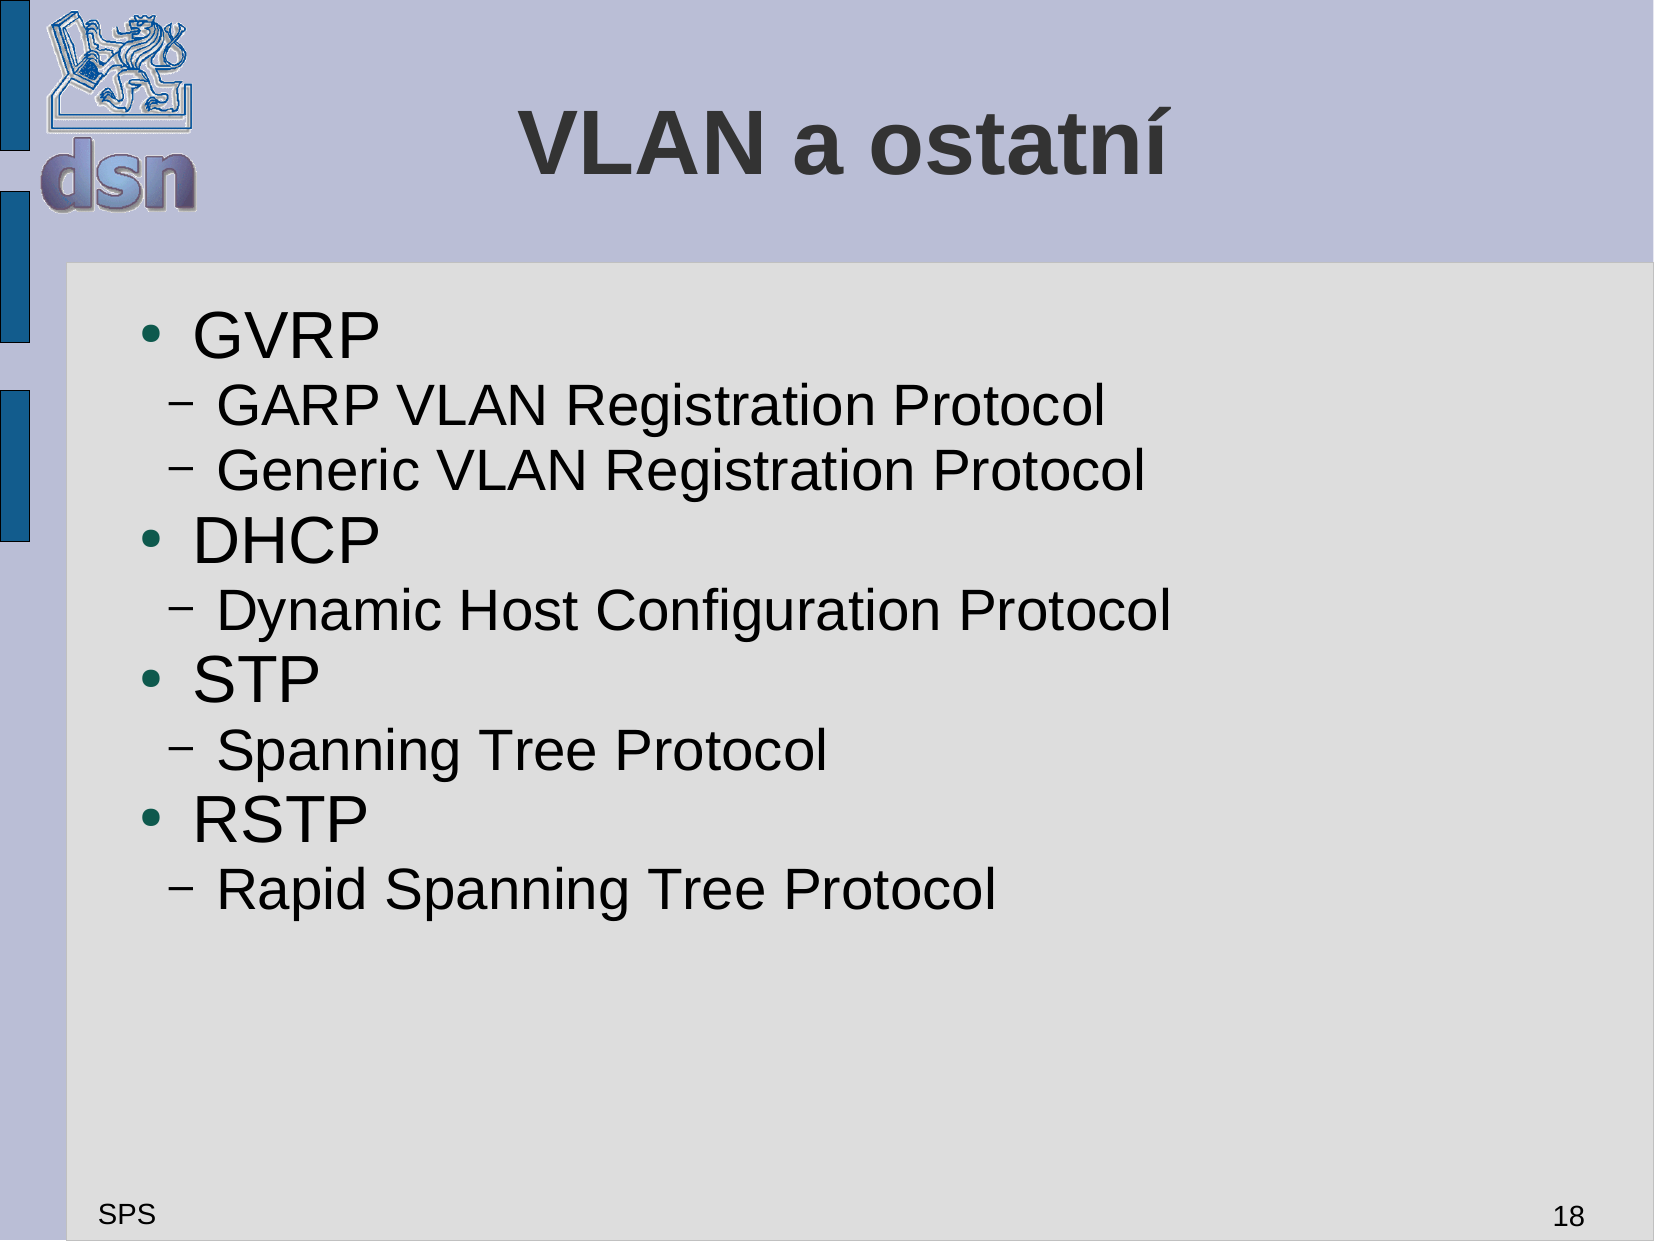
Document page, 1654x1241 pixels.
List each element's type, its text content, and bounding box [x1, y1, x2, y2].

title VLAN a ostatní [210, 39, 1478, 247]
list GVRP GARP VLAN Registration Protocol Generic VLAN Registration Protocol DHCP Dynamic Host Configuration Protocol STP Spanning Tree Protocol RSTP Rapid Spanning Tree Protocol [121, 297, 1534, 1126]
picture [10, 10, 223, 230]
